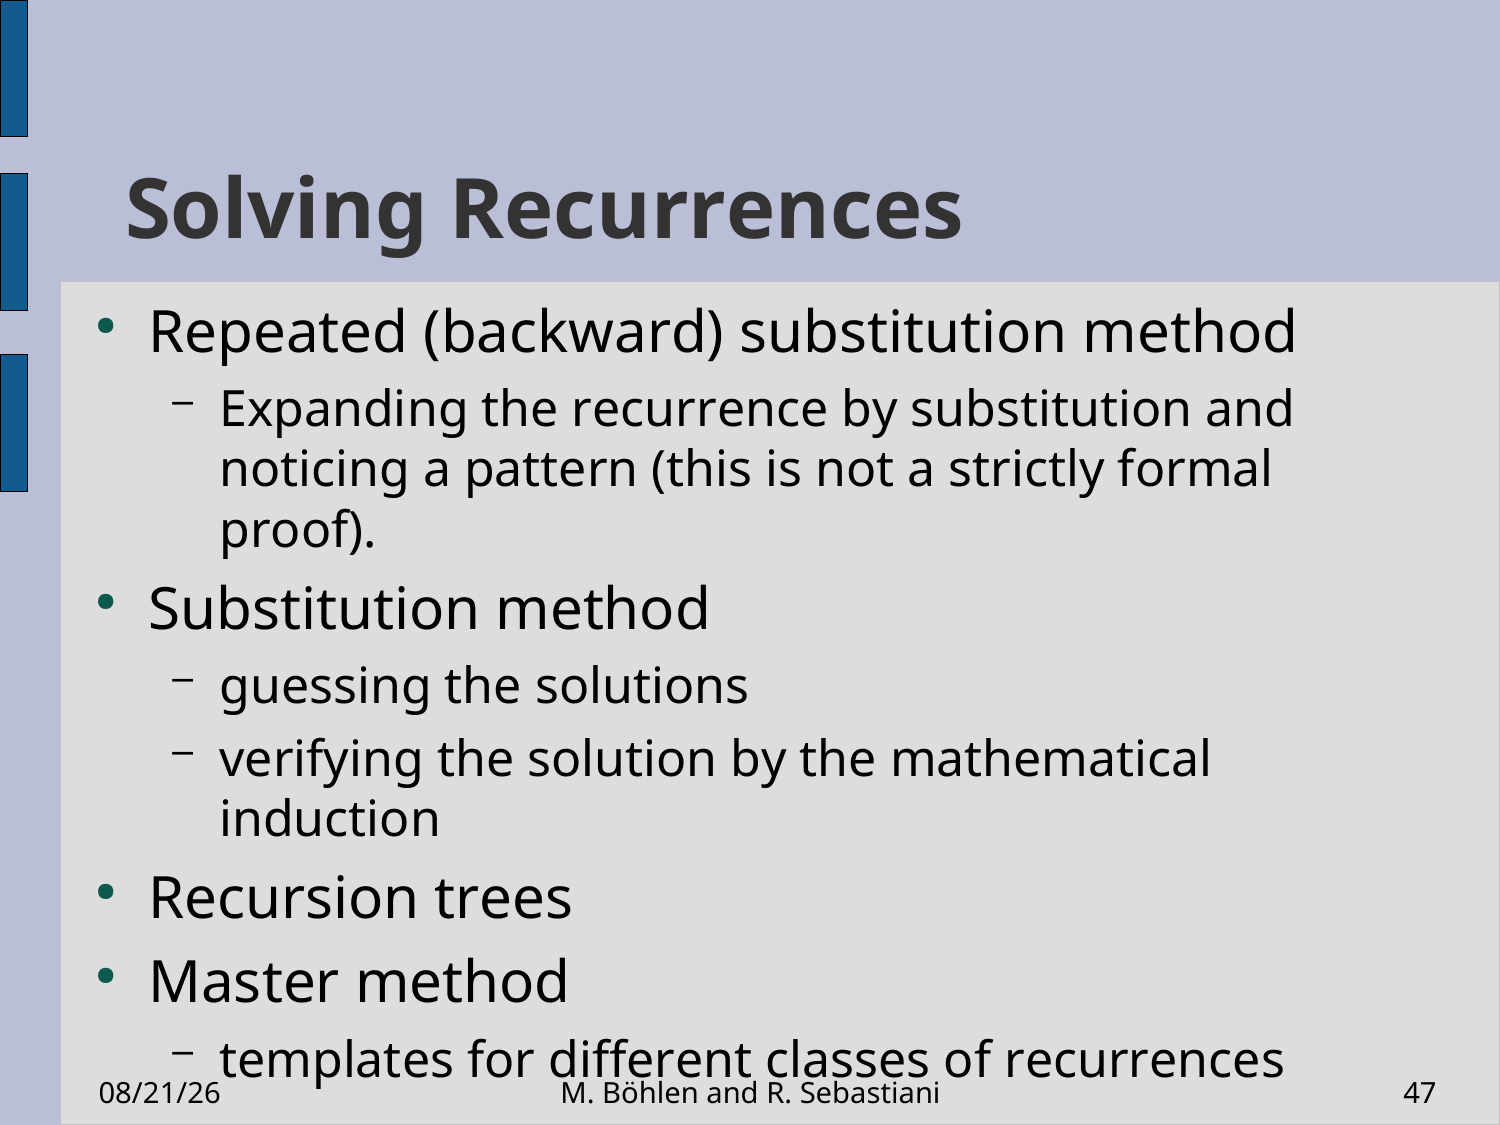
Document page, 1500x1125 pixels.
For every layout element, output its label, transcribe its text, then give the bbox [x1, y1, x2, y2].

title Solving Recurrences [110, 67, 1392, 271]
list Repeated (backward) substitution method Expanding the recurrence by substitution and noticing a pattern (this is not a strictly formal proof). Substitution method guessing the solutions verifying the solution by the mathematical induction Recursion trees Master method templates for different classes of recurrences [62, 289, 1344, 1024]
